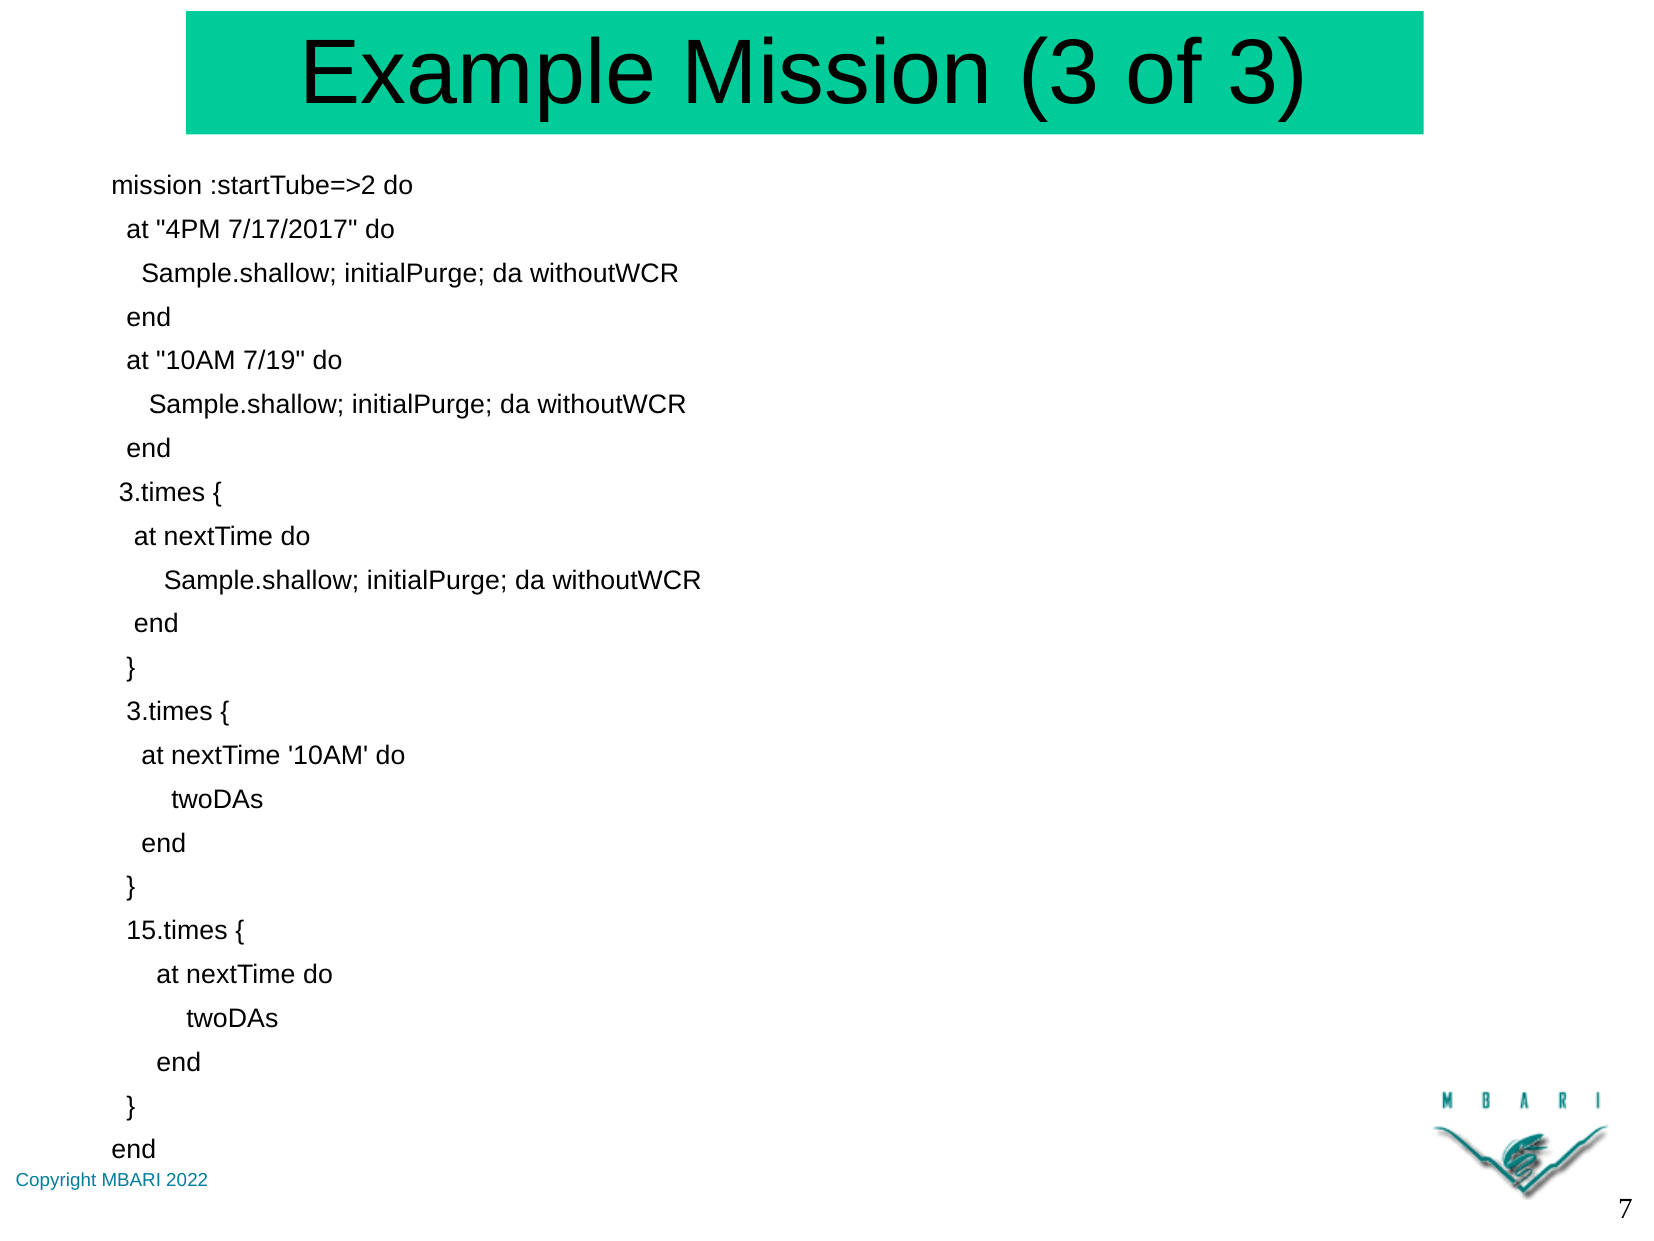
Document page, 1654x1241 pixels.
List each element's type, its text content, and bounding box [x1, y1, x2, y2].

list mission :startTube=>2 do at "4PM 7/17/2017" do Sample.shallow; initialPurge; da withoutWCR end at "10AM 7/19" do Sample.shallow; initialPurge; da withoutWCR end 3.times { at nextTime do Sample.shallow; initialPurge; da withoutWCR end } 3.times { at nextTime '10AM' do twoDAs end } 15.times { at nextTime do twoDAs end } end [96, 160, 1501, 1177]
title Example Mission (3 of 3) [186, 11, 1424, 135]
list [298, 932, 1654, 1241]
